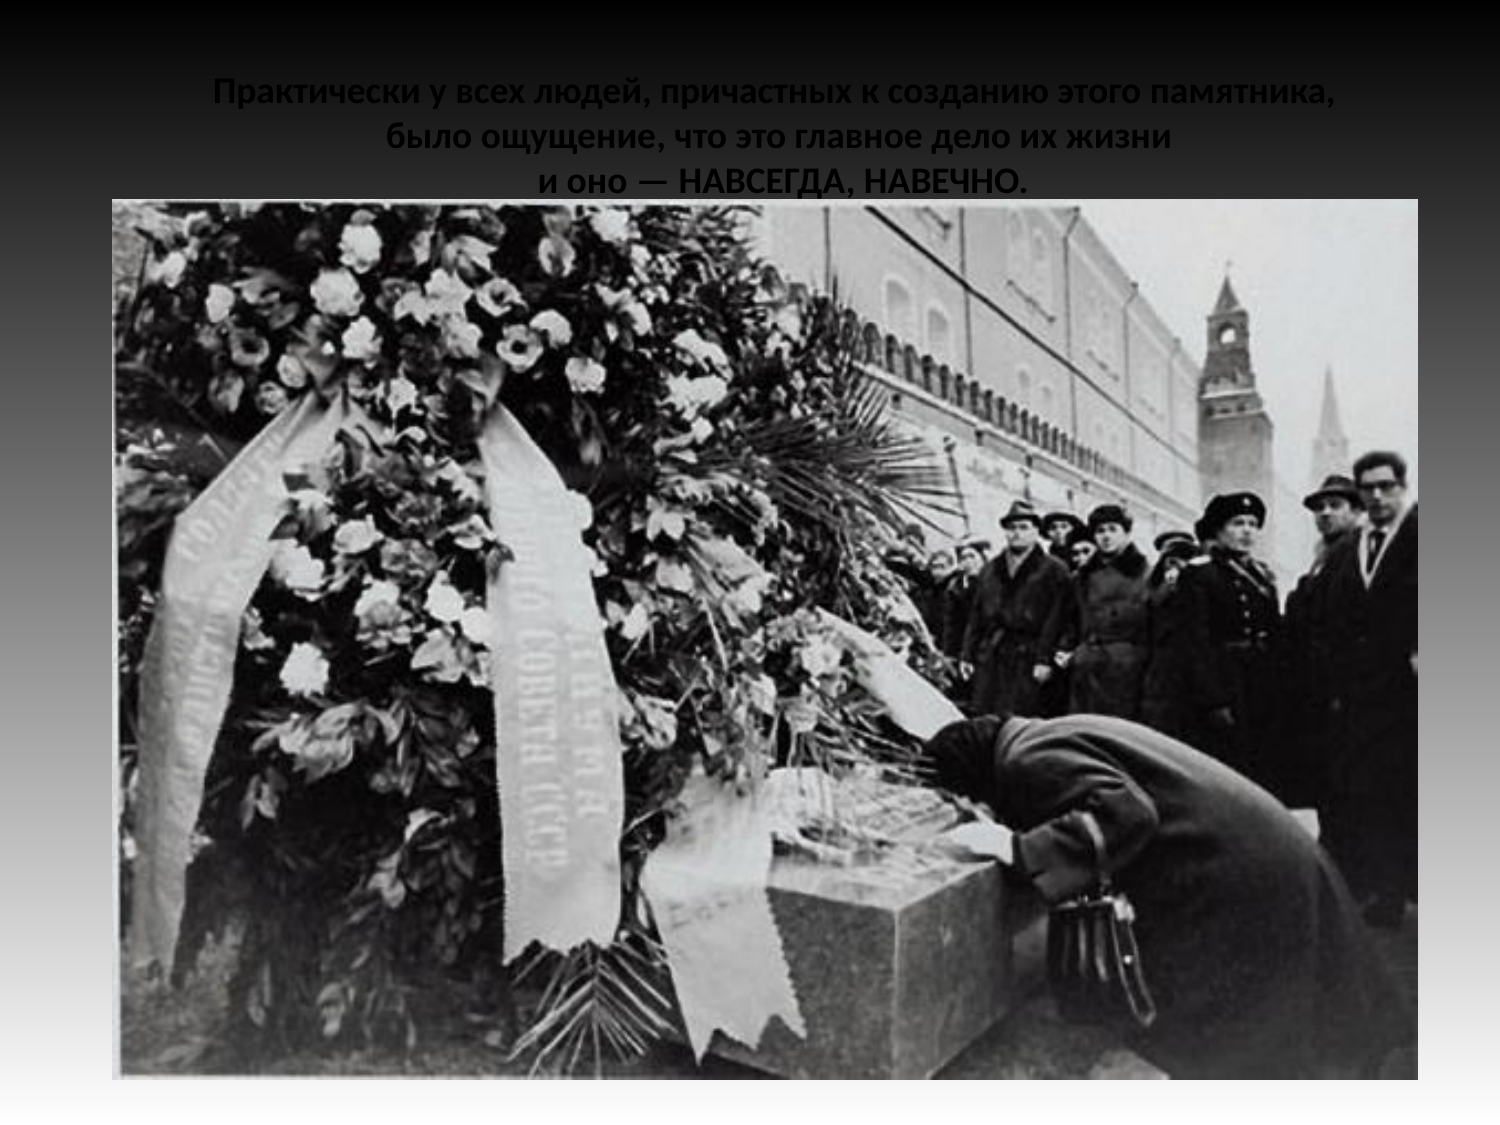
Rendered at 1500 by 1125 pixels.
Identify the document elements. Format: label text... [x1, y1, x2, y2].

text_box Практически у всех людей, причастных к созданию этого памятника, было ощущение, что это главное дело их жизни и оно — HАВСЕГДА, HАВЕЧHО. [163, 58, 1395, 254]
picture [112, 199, 1418, 1080]
